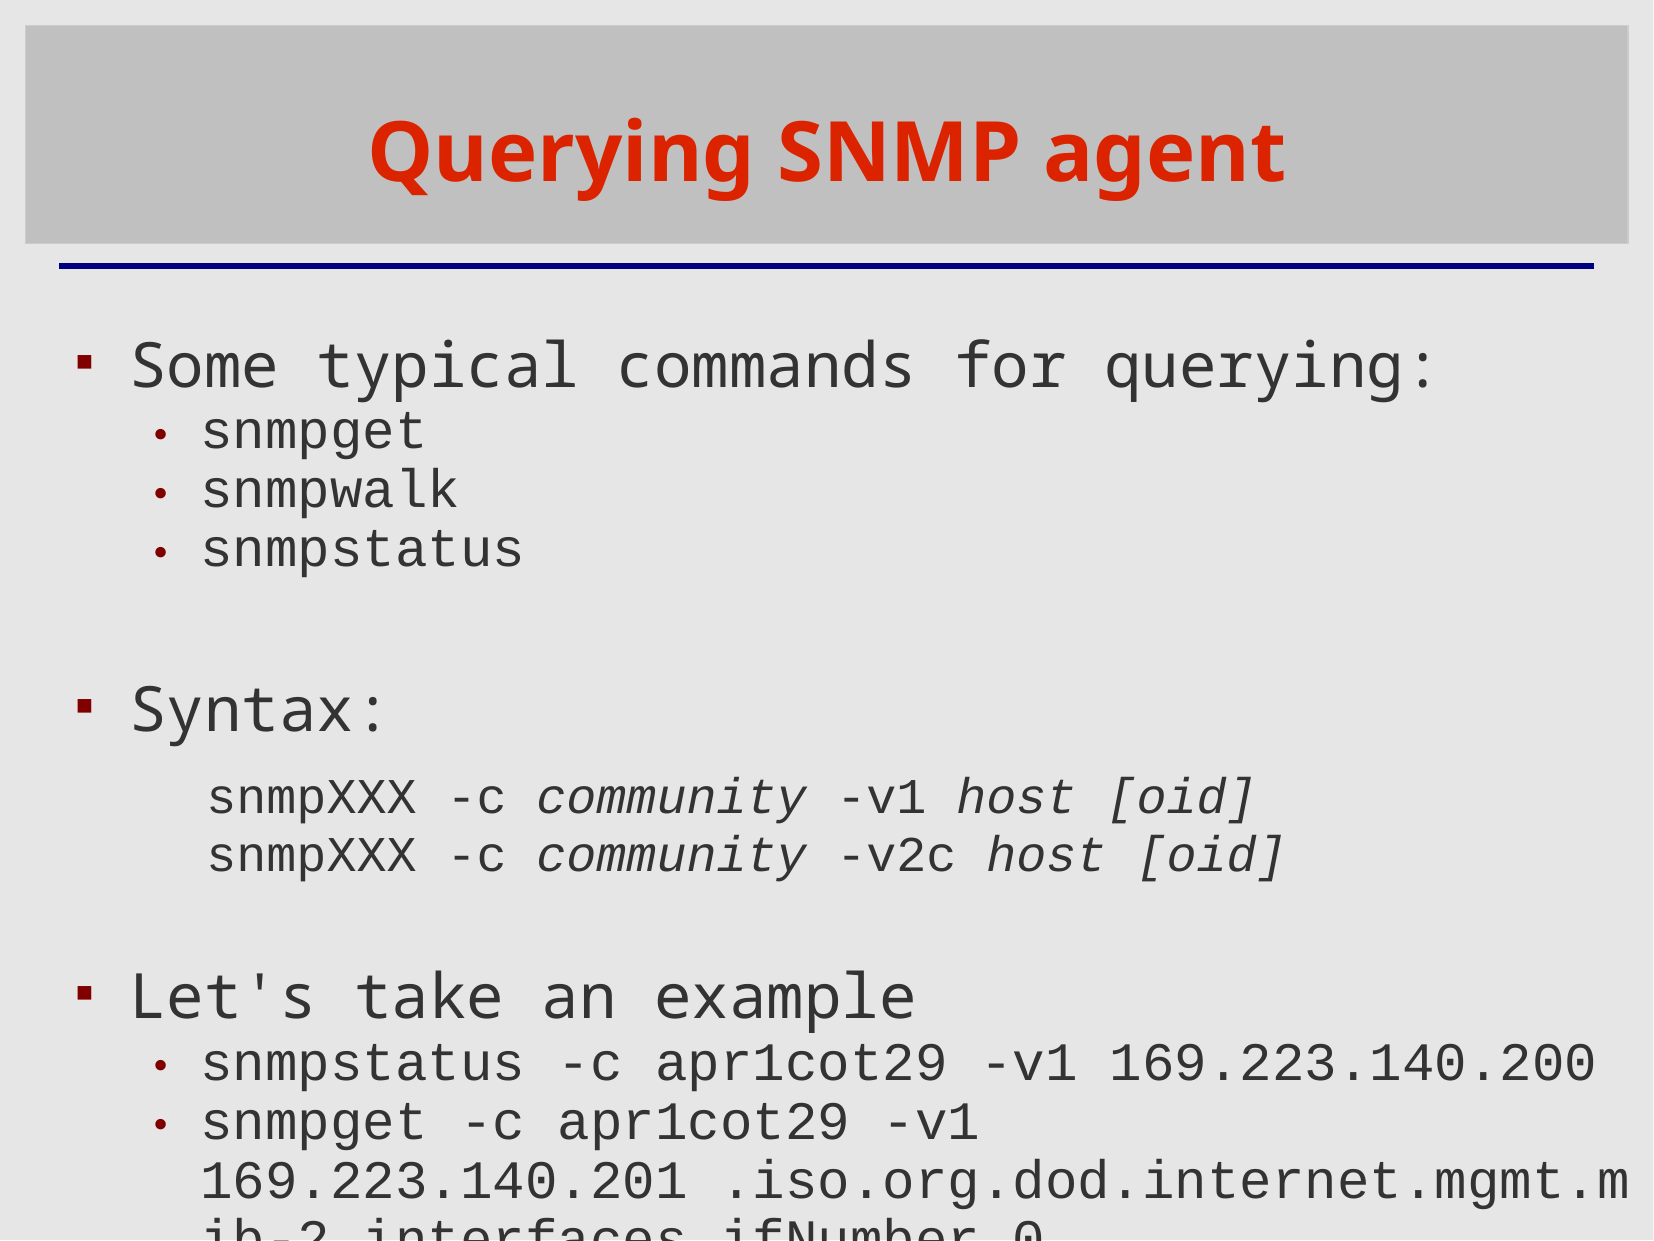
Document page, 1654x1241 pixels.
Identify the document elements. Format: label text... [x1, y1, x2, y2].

title Querying SNMP agent [121, 46, 1534, 253]
list Some typical commands for querying: snmpget snmpwalk snmpstatus Syntax: snmpXXX -c community -v1 host [oid] snmpXXX -c community -v2c host [oid] Let's take an example snmpstatus -c apr1cot29 -v1 169.223.140.200 snmpget -c apr1cot29 -v1 169.223.140.201 .iso.org.dod.internet.mgmt.mib-2.interfaces.ifNumber.0 snmpwalk -c apr1cot29 -v1 169.223.140.201 ifDescr [59, 322, 1654, 1241]
